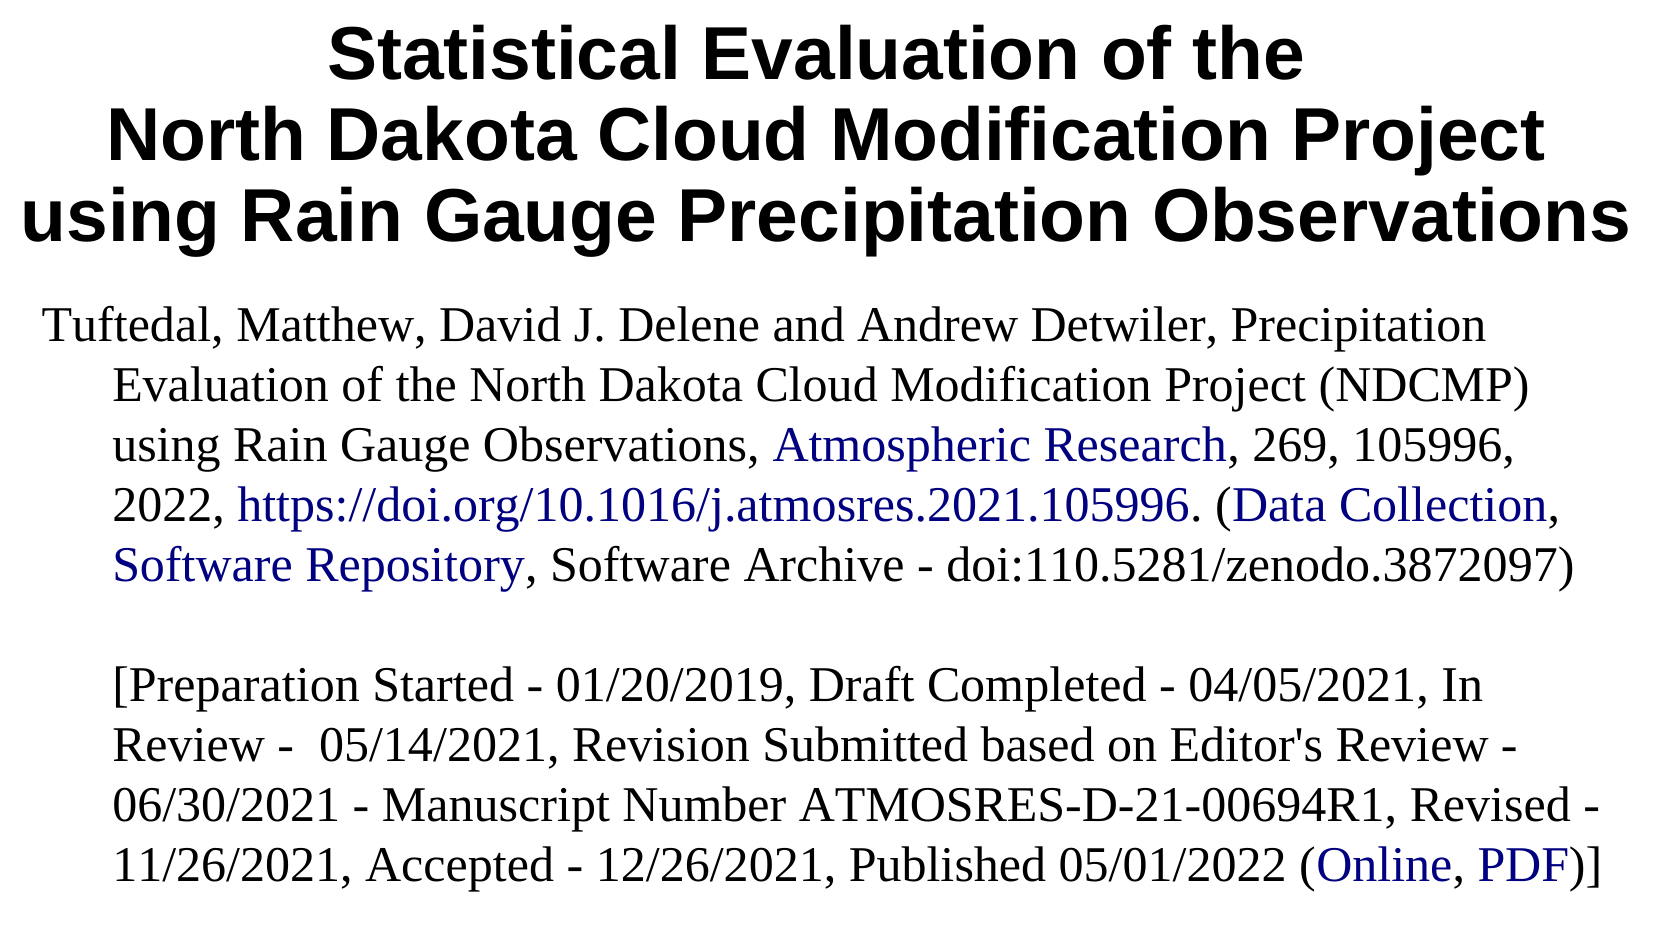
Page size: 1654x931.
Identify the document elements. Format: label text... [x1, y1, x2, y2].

title Statistical Evaluation of the North Dakota Cloud Modification Project using Rain Gauge Precipitation Observations [0, 4, 1654, 269]
text_box Tuftedal, Matthew, David J. Delene and Andrew Detwiler, Precipitation Evaluation of the North Dakota Cloud Modification Project (NDCMP) using Rain Gauge Observations, Atmospheric Research, 269, 105996, 2022, https://doi.org/10.1016/j.atmosres.2021.105996. (Data Collection, Software Repository, Software Archive - doi:110.5281/zenodo.3872097) [Preparation Started - 01/20/2019, Draft Completed - 04/05/2021, In Review - 05/14/2021, Revision Submitted based on Editor's Review - 06/30/2021 - Manuscript Number ATMOSRES-D-21-00694R1, Revised - 11/26/2021, Accepted - 12/26/2021, Published 05/01/2022 (Online, PDF)] [25, 284, 1637, 900]
